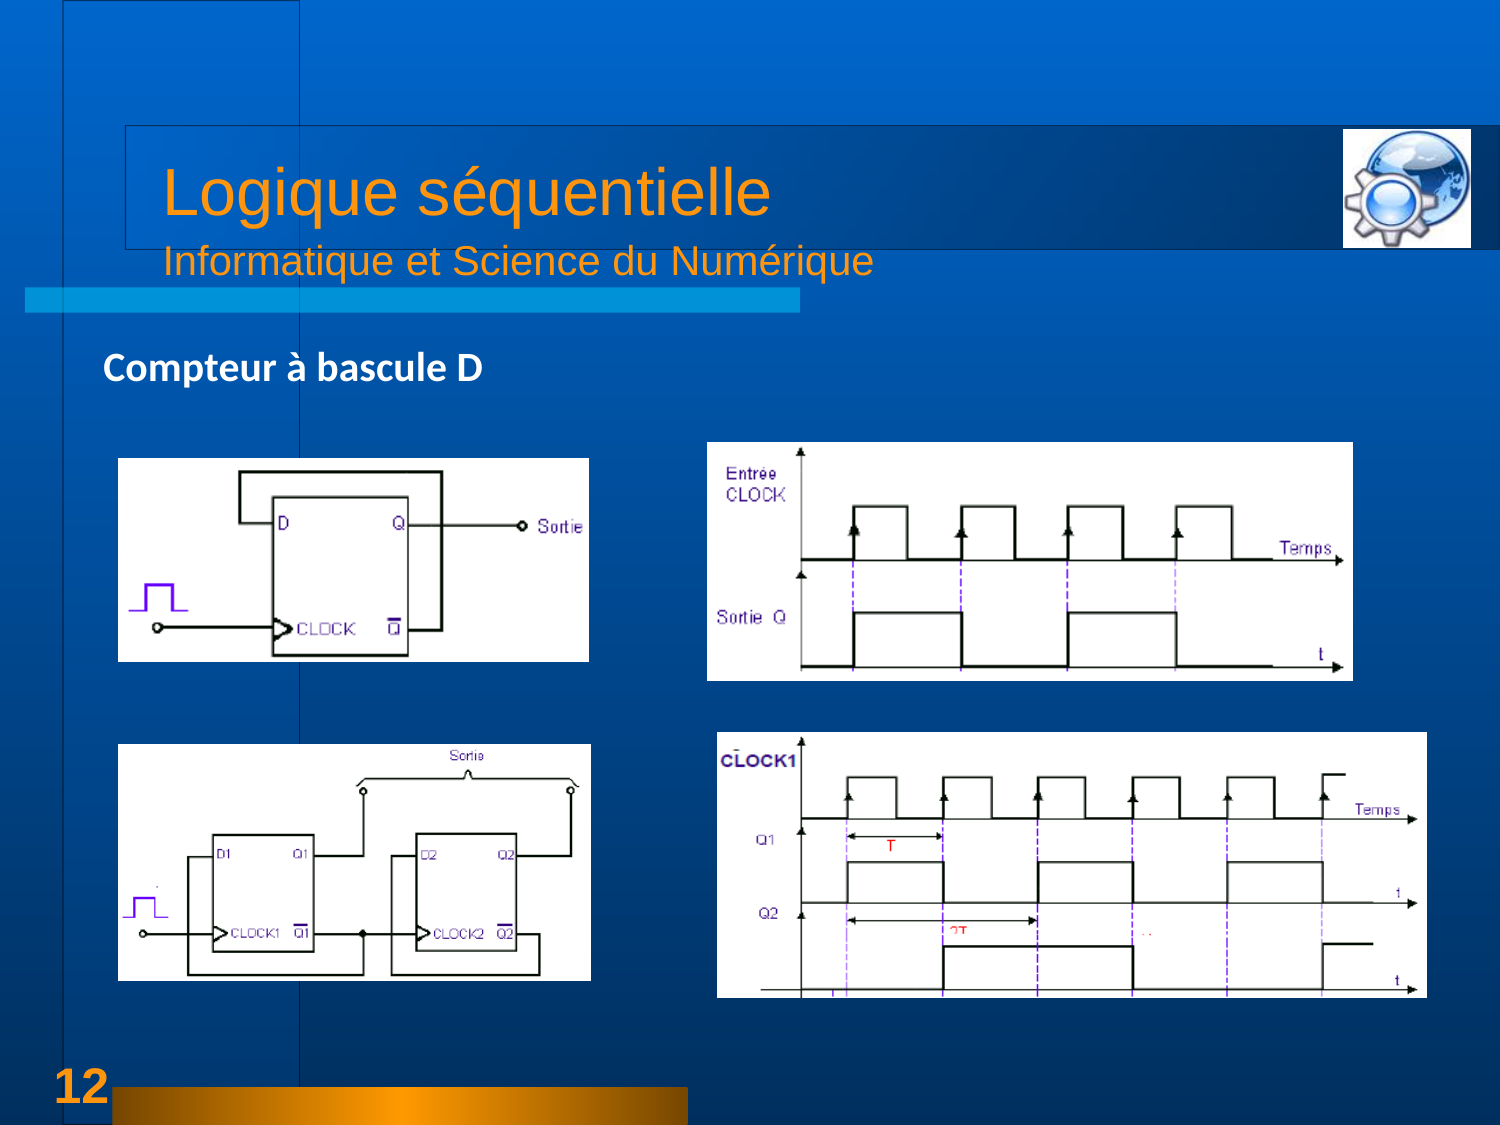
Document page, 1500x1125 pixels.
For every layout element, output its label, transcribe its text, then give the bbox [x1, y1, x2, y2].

picture [118, 458, 589, 662]
picture [707, 442, 1353, 681]
picture [717, 732, 1427, 999]
picture [118, 744, 591, 981]
text_box Compteur à bascule D [88, 342, 739, 460]
picture [1343, 129, 1471, 248]
